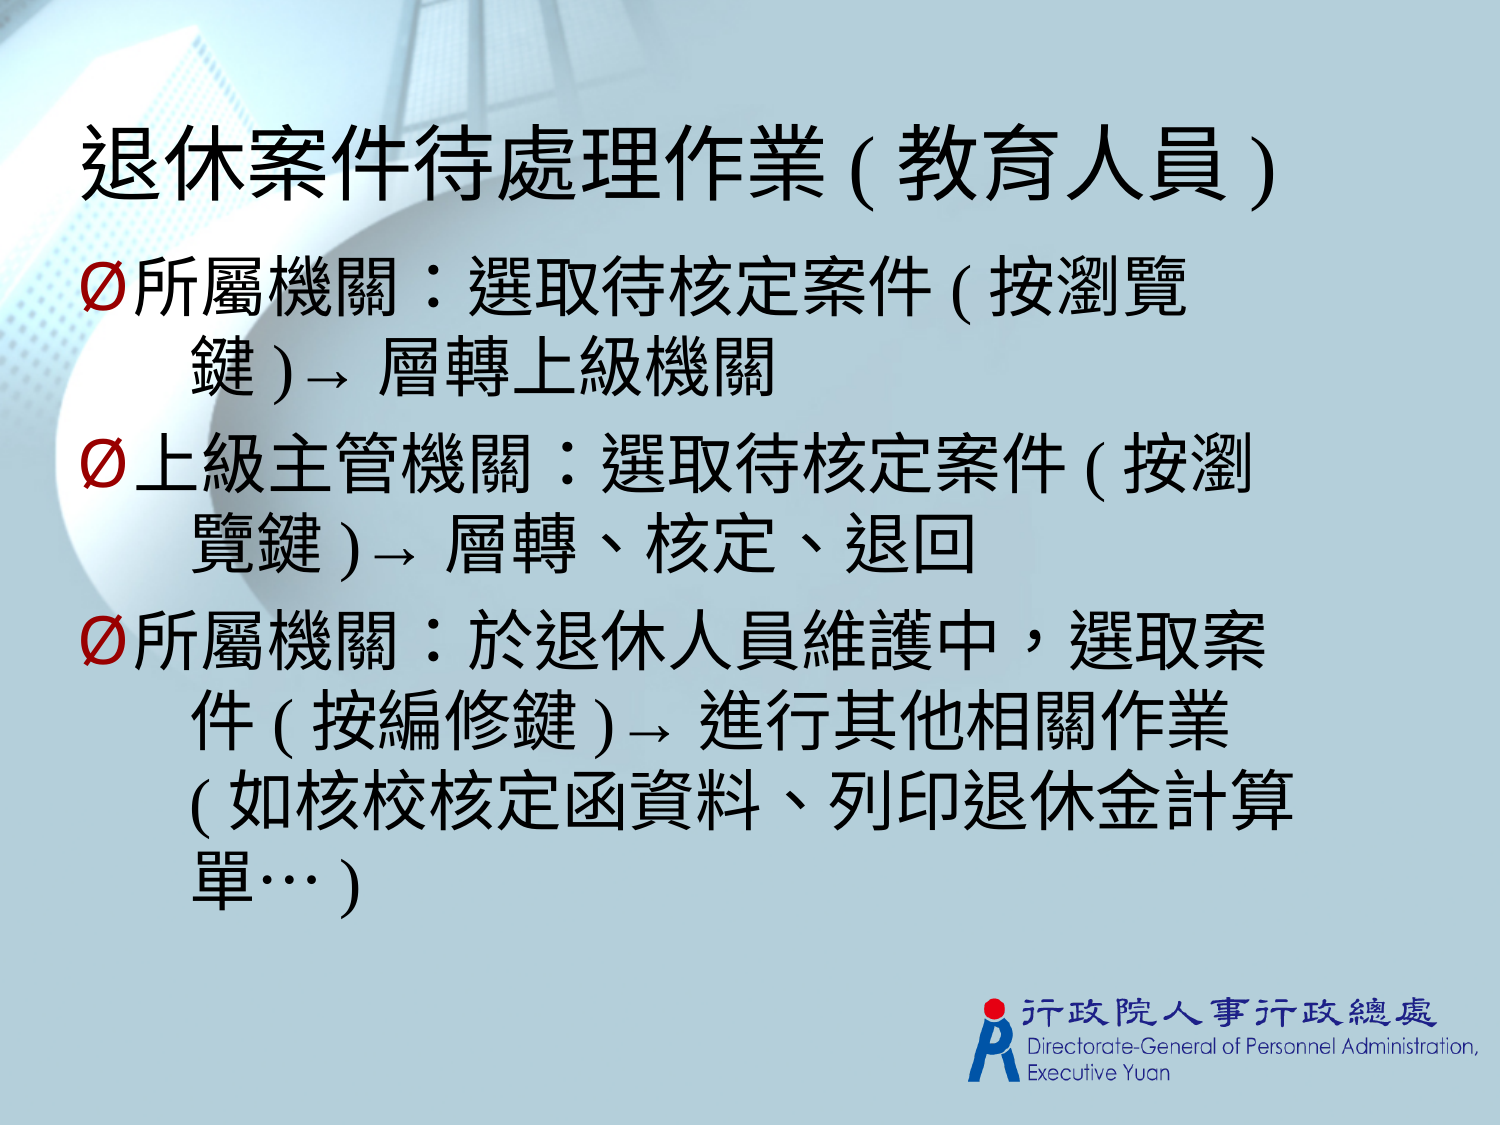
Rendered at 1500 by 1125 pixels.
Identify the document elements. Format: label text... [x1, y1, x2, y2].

title 退休案件待處理作業(教育人員) [64, 90, 1388, 232]
list 所屬機關：選取待核定案件(按瀏覽鍵)→層轉上級機關 上級主管機關：選取待核定案件(按瀏覽鍵)→層轉、核定、退回 所屬機關：於退休人員維護中，選取案件(按編修鍵)→進行其他相關作業(如核校核定函資料、列印退休金計算單…) [62, 237, 1338, 1012]
